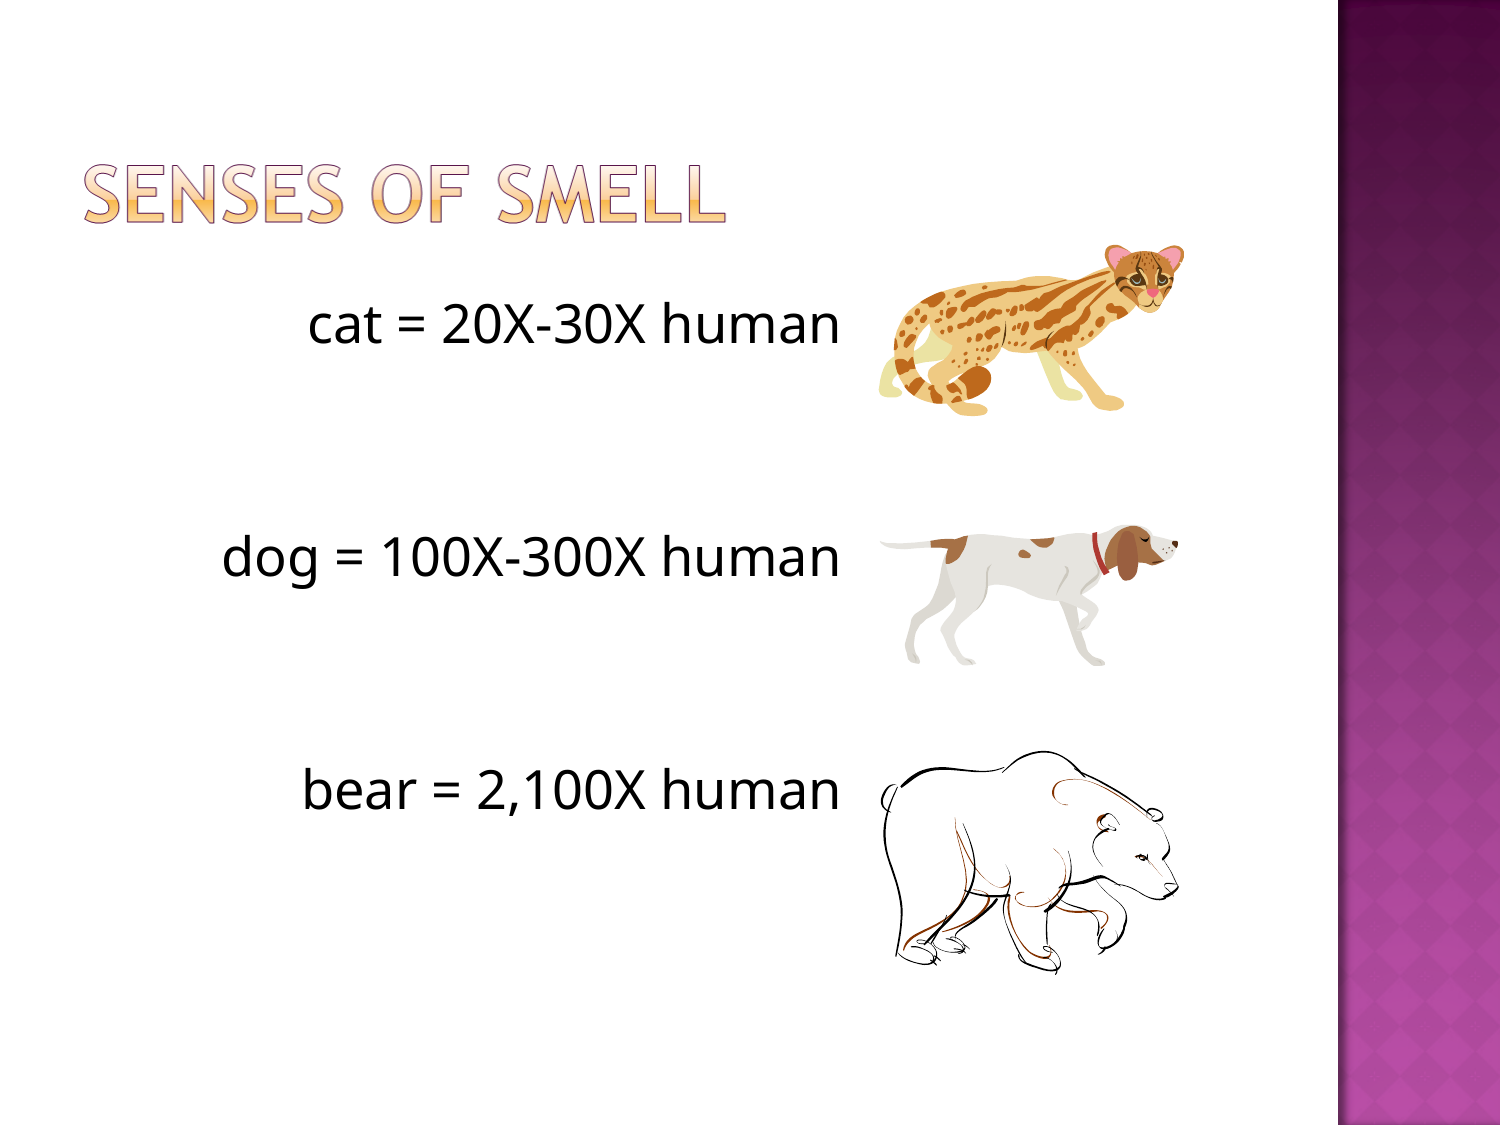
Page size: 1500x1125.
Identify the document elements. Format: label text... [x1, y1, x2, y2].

picture [877, 243, 1185, 418]
picture [878, 750, 1179, 976]
picture [1337, 0, 1500, 1125]
text_box [34, 52, 1265, 241]
list cat = 20X-30X human dog = 100X-300X human bear = 2,100X human [74, 282, 858, 1006]
picture [879, 524, 1178, 666]
